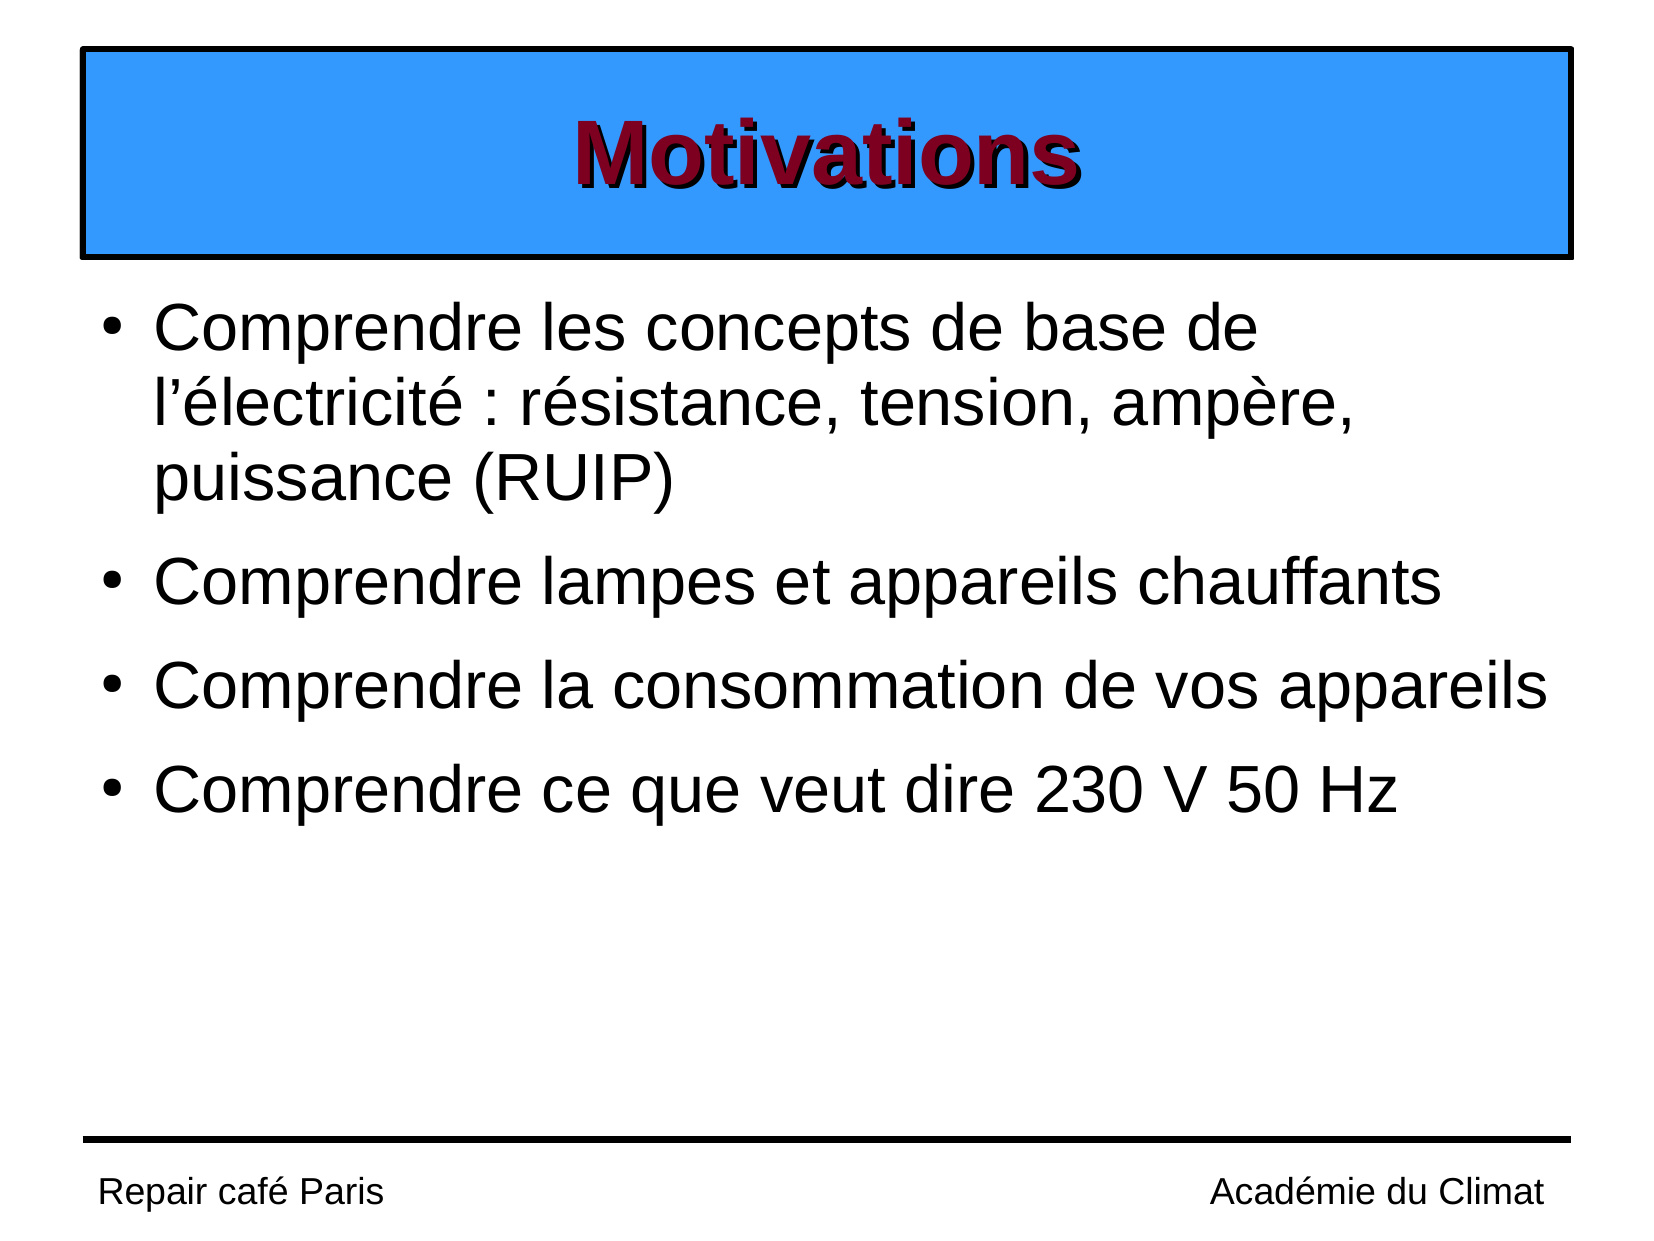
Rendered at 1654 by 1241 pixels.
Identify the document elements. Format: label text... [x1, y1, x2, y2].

list Comprendre les concepts de base de l’électricité : résistance, tension, ampère, puissance (RUIP) Comprendre lampes et appareils chauffants Comprendre la consommation de vos appareils Comprendre ce que veut dire 230 V 50 Hz [82, 290, 1571, 1111]
title Motivations [82, 49, 1571, 257]
text_box Repair café Paris Académie du Climat [82, 1163, 1571, 1220]
